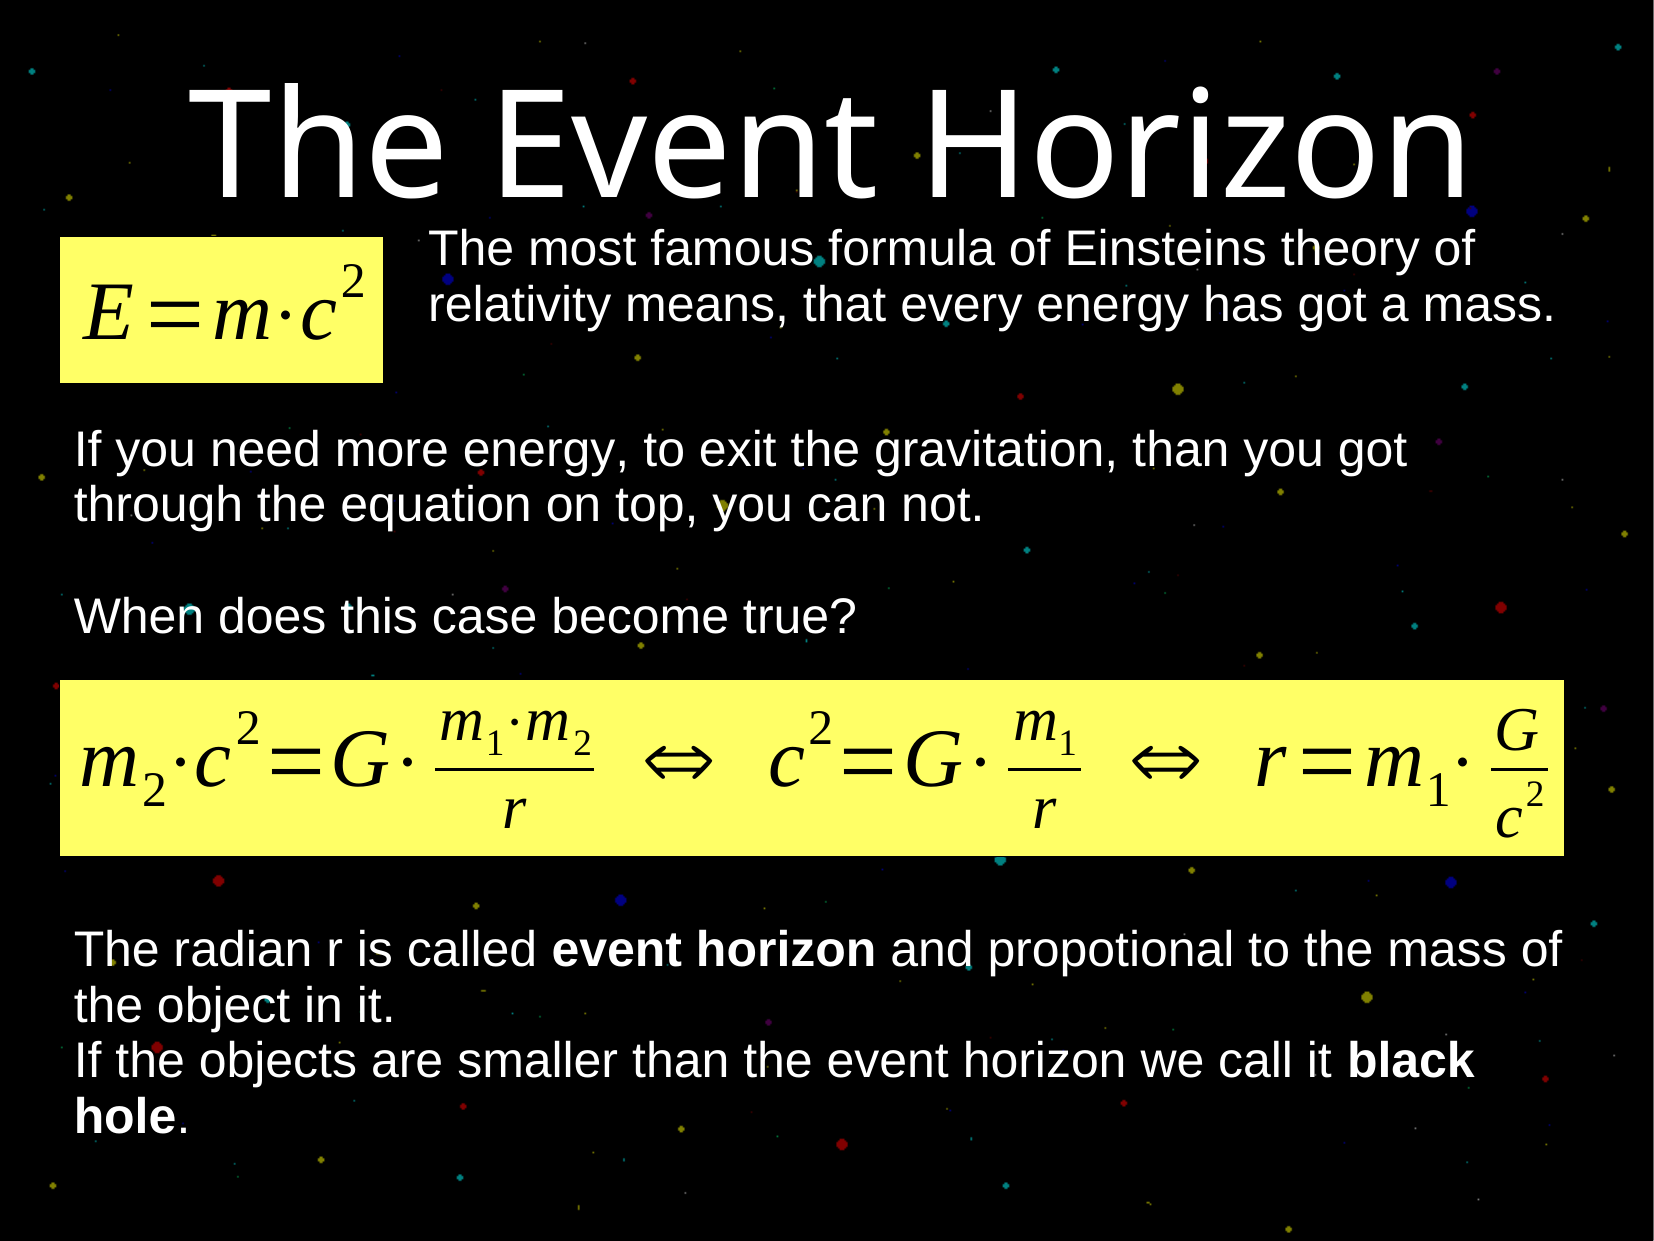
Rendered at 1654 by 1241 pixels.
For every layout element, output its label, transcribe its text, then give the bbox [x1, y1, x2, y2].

text_box The radian r is called event horizon and propotional to the mass of the object in it. If the objects are smaller than the event horizon we call it black hole. [59, 913, 1595, 1157]
text_box The most famous formula of Einsteins theory of relativity means, that every energy has got a mass. [413, 212, 1595, 339]
text_box If you need more energy, to exit the gravitation, than you got through the equation on top, you can not. When does this case become true? [59, 413, 1595, 652]
text_box [59, 236, 384, 384]
picture [0, 0, 1654, 1241]
text_box The Event Horizon [128, 29, 1536, 220]
chart [70, 685, 1557, 852]
text_box [59, 679, 1565, 857]
chart [70, 252, 373, 358]
